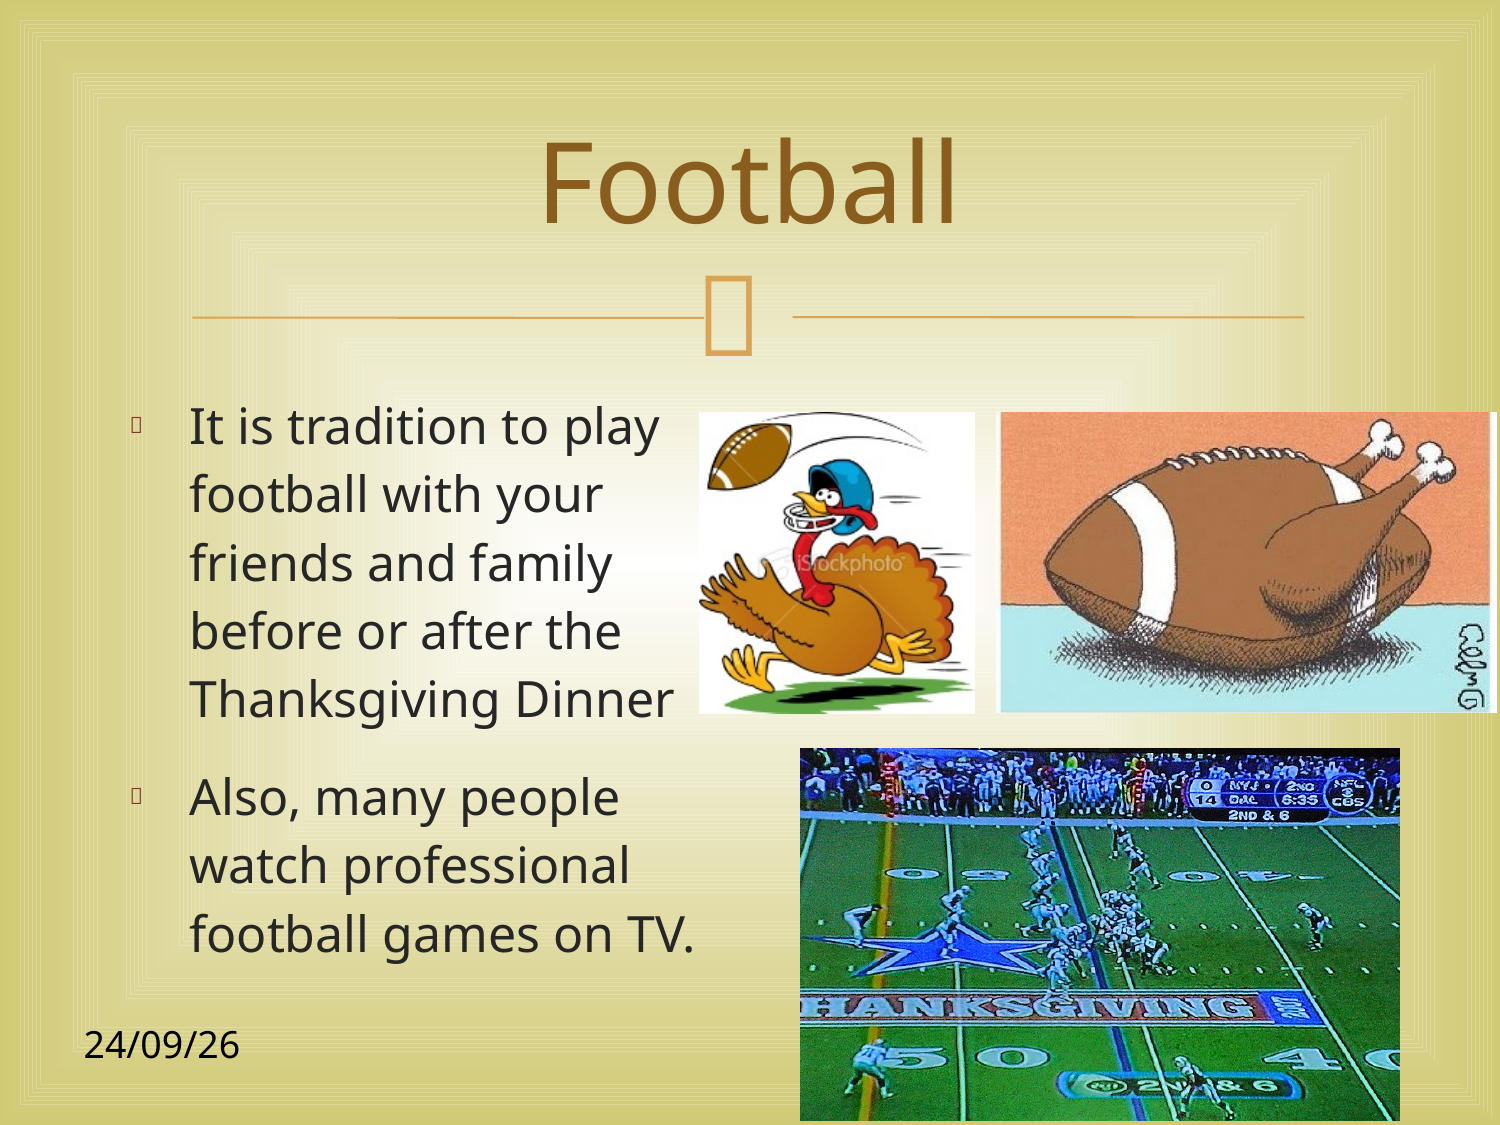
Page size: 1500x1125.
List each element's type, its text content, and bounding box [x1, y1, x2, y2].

picture [800, 748, 1400, 1121]
list It is tradition to play football with your friends and family before or after the Thanksgiving Dinner Also, many people watch professional football games on TV. [114, 383, 739, 1005]
picture [699, 412, 975, 714]
title Football [112, 93, 1386, 267]
picture [996, 412, 1497, 713]
